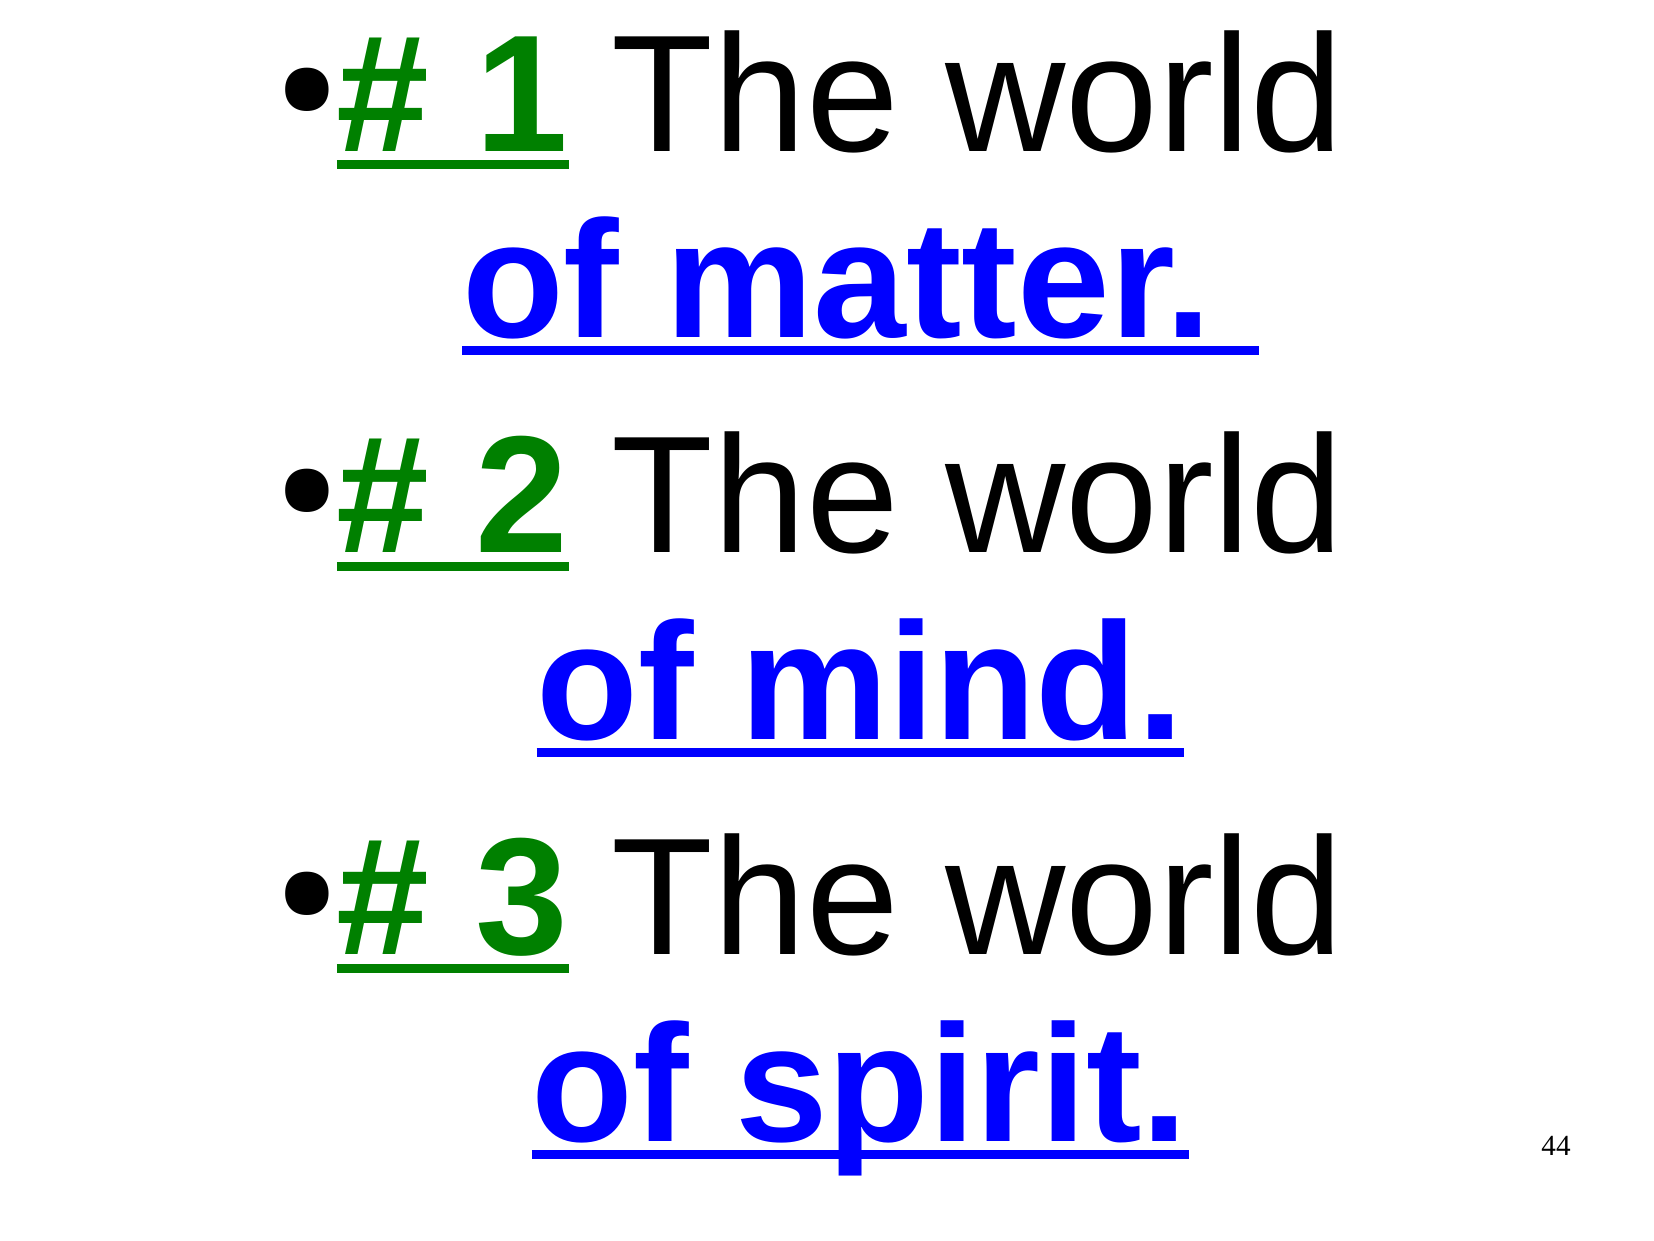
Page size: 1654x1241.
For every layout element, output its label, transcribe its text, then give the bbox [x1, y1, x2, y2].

list # 1 The world of matter. # 2 The world of mind. # 3 The world of spirit. [0, 0, 1651, 1238]
